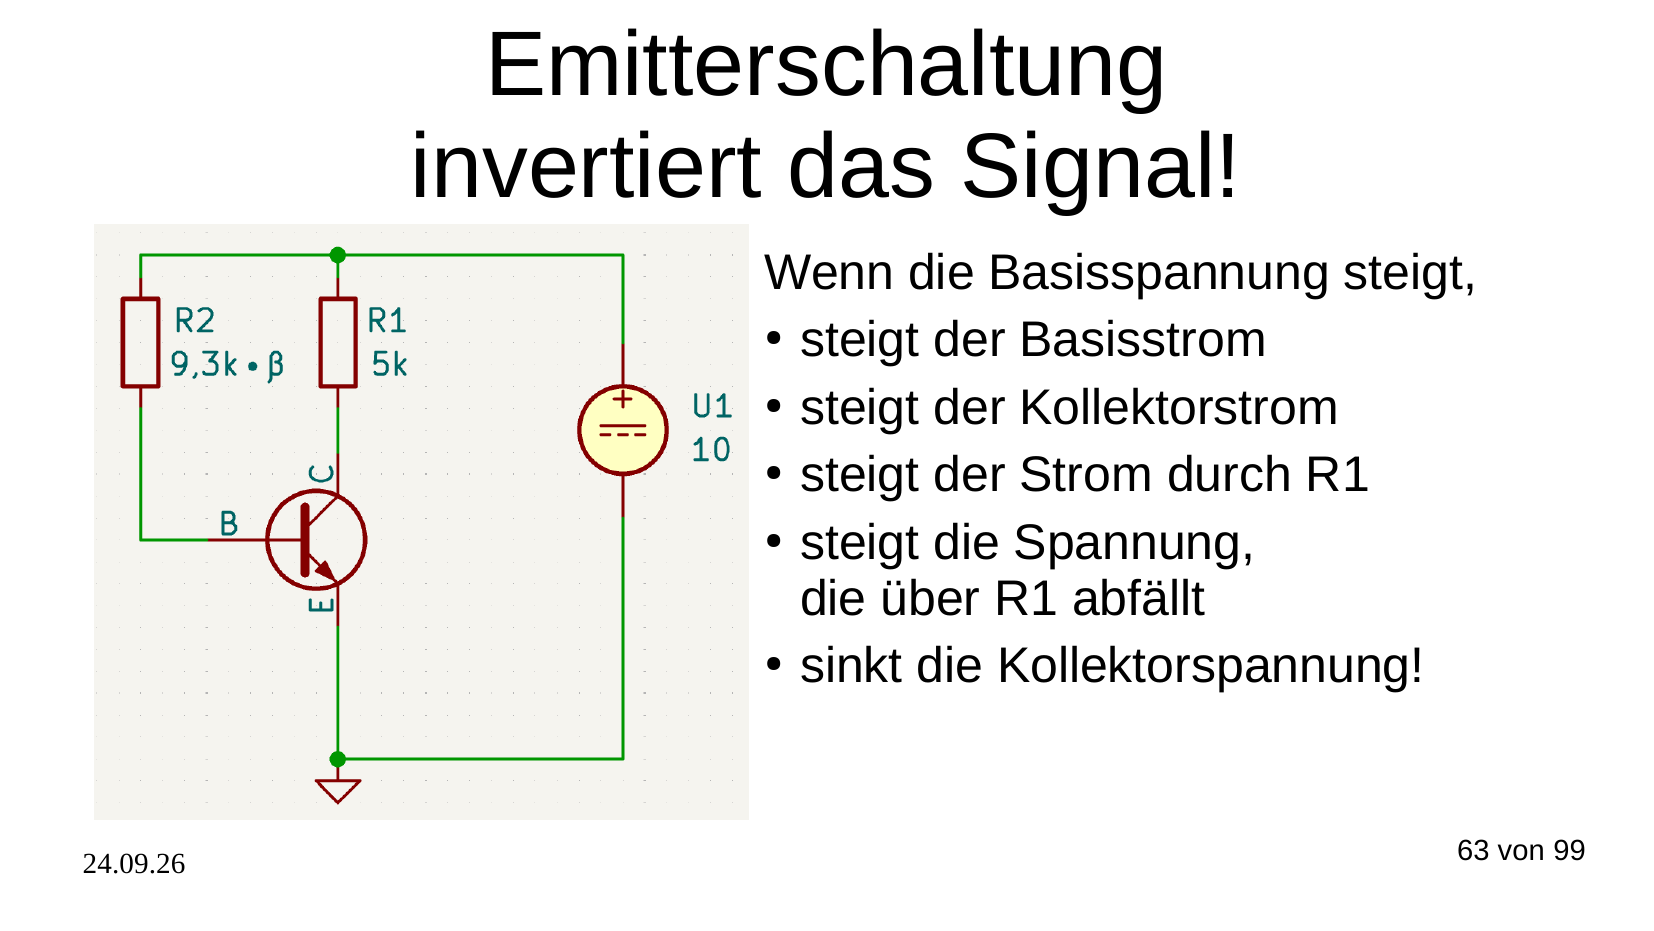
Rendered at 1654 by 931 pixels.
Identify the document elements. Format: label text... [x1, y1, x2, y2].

text_box Wenn die Basisspannung steigt, steigt der Basisstrom steigt der Kollektorstrom steigt der Strom durch R1 steigt die Spannung, die über R1 abfällt sinkt die Kollektorspannung! [749, 236, 1494, 701]
title Emitterschaltung invertiert das Signal! [82, 12, 1571, 218]
picture [94, 224, 749, 820]
